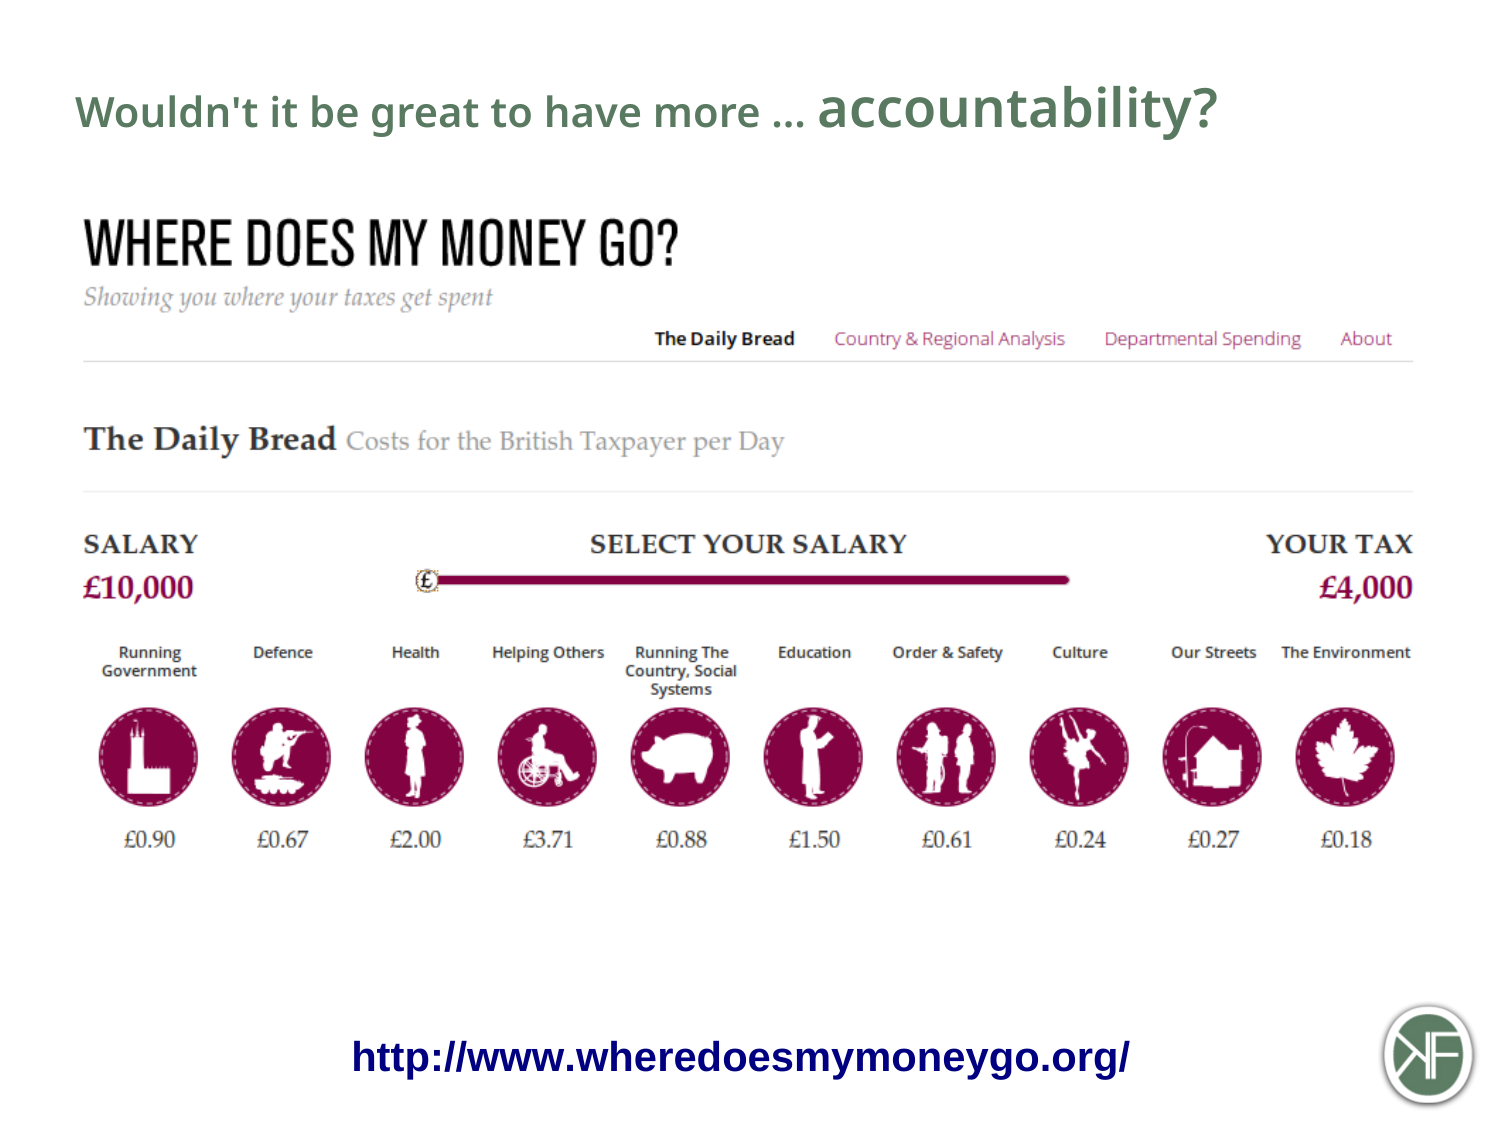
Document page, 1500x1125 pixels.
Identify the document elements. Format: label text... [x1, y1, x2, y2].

picture [1378, 1000, 1480, 1111]
picture [75, 208, 1426, 862]
text_box http://www.wheredoesmymoneygo.org/ [351, 1029, 1149, 1083]
title Wouldn't it be great to have more … accountability? [75, 44, 1448, 168]
